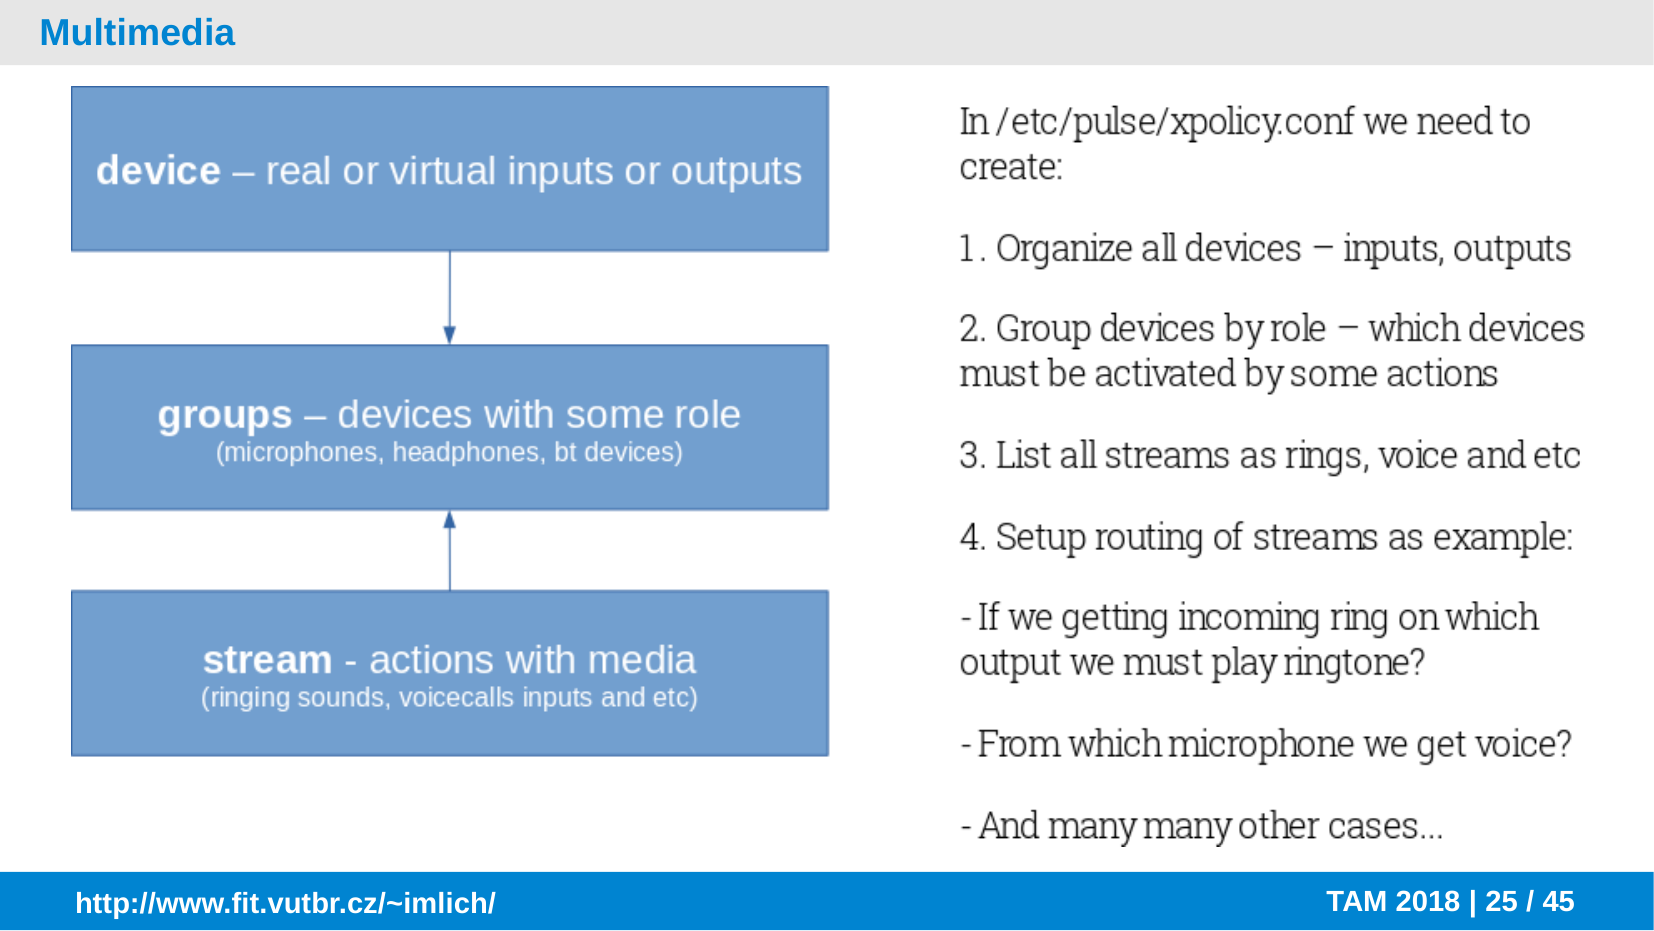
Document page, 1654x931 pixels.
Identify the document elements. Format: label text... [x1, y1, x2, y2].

picture [71, 86, 1585, 847]
title Multimedia [39, 4, 1615, 61]
